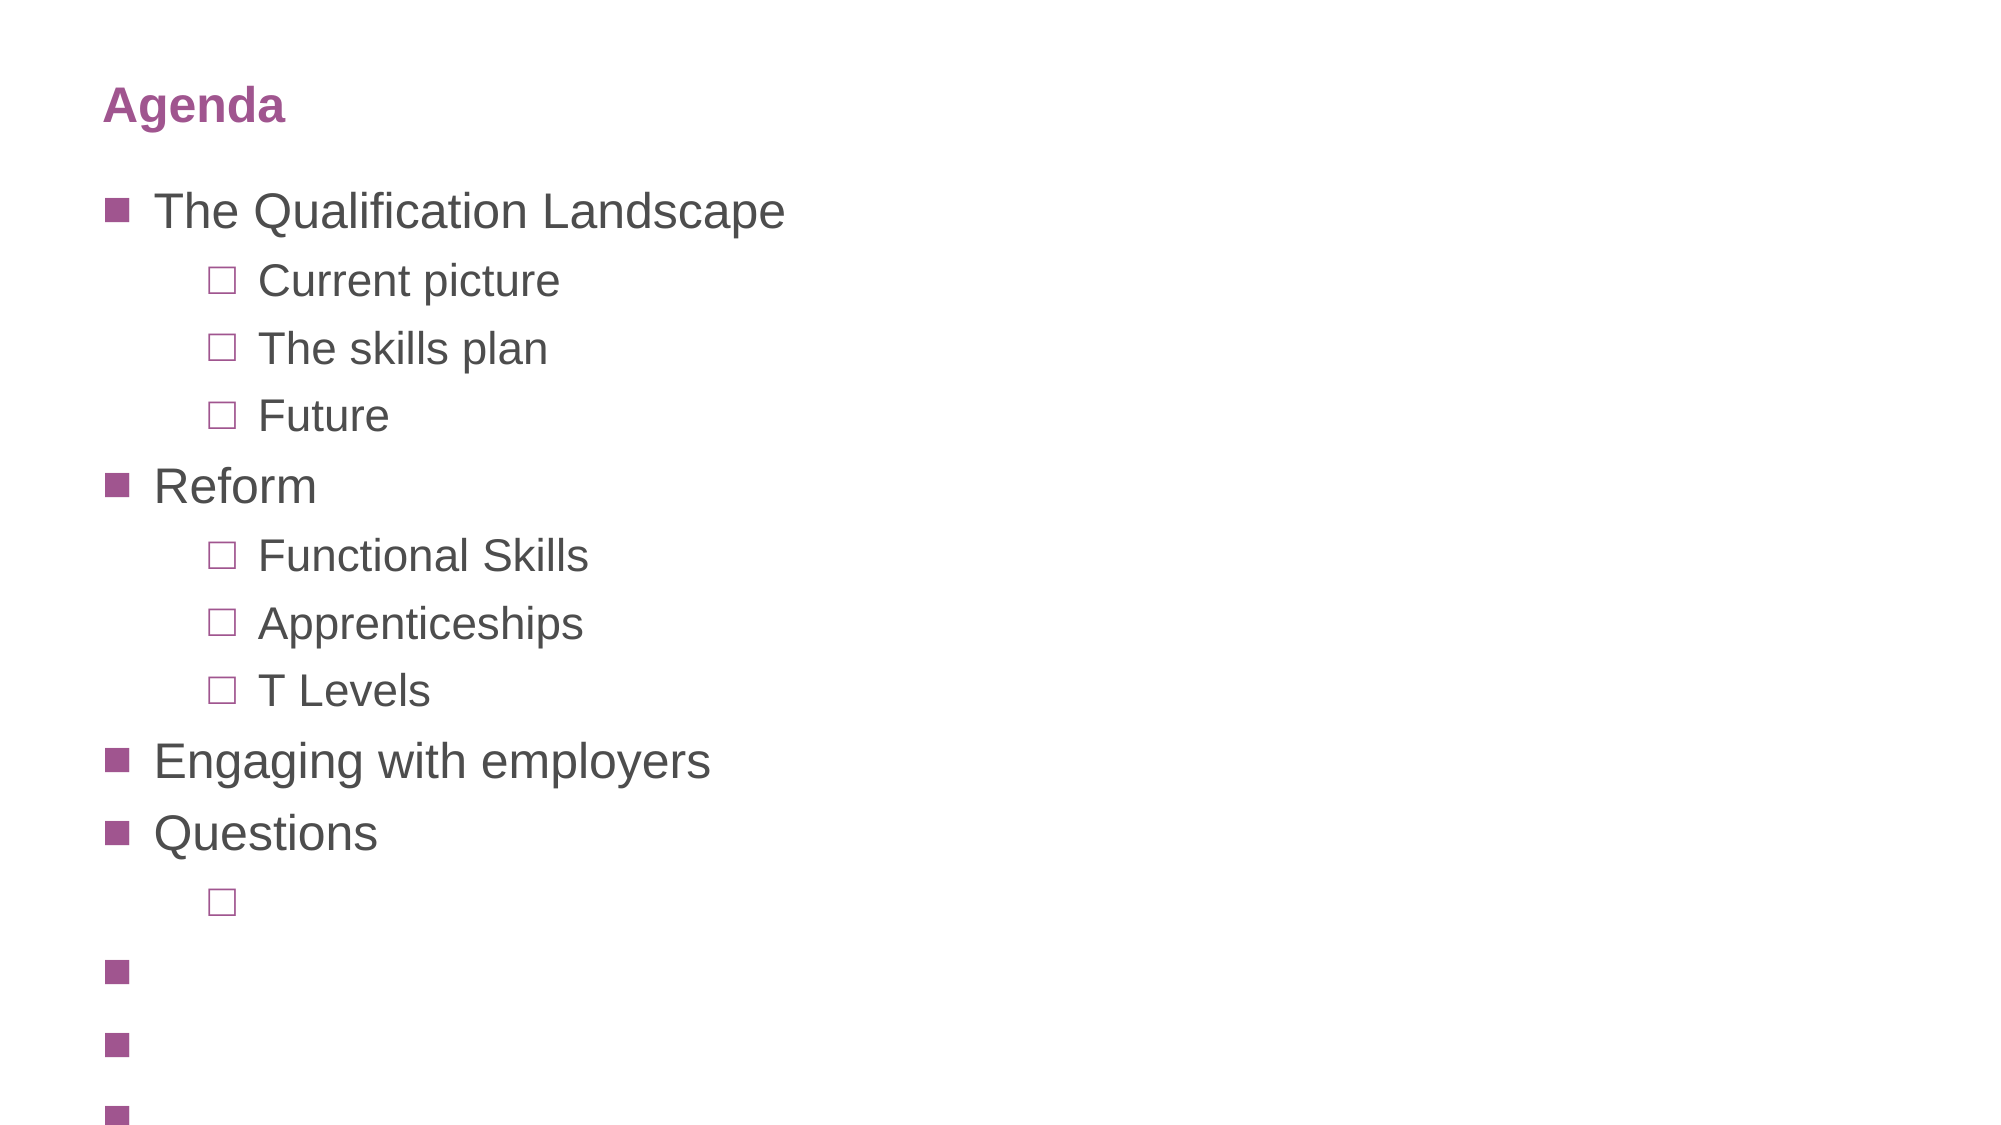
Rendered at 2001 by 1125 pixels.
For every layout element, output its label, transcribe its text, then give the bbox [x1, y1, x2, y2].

title Agenda [102, 66, 1491, 161]
list The Qualification Landscape Current picture The skills plan Future Reform Functional Skills Apprenticeships T Levels Engaging with employers Questions [102, 172, 1903, 1012]
